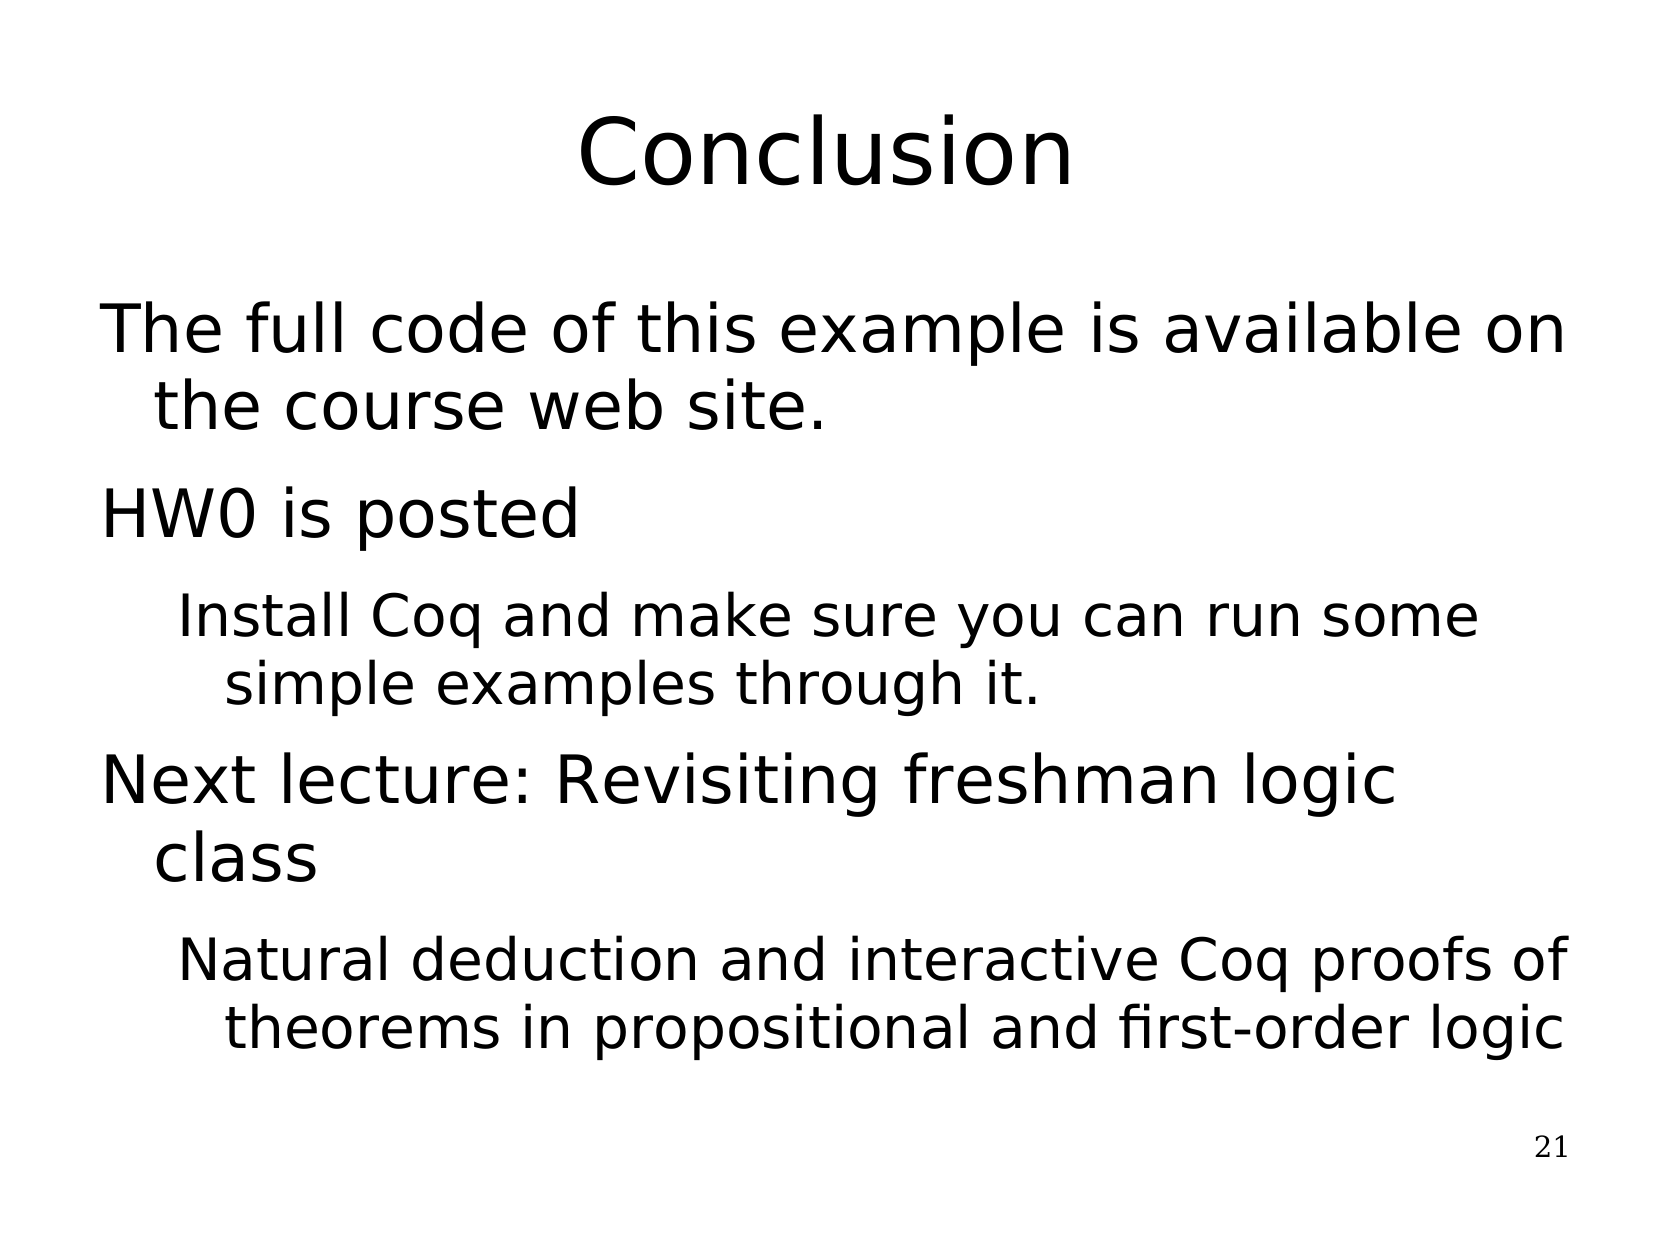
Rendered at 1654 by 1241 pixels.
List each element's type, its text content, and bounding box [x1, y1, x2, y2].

list The full code of this example is available on the course web site. HW0 is posted Install Coq and make sure you can run some simple examples through it. Next lecture: Revisiting freshman logic class Natural deduction and interactive Coq proofs of theorems in propositional and first-order logic [82, 290, 1571, 1131]
title Conclusion [82, 49, 1571, 257]
